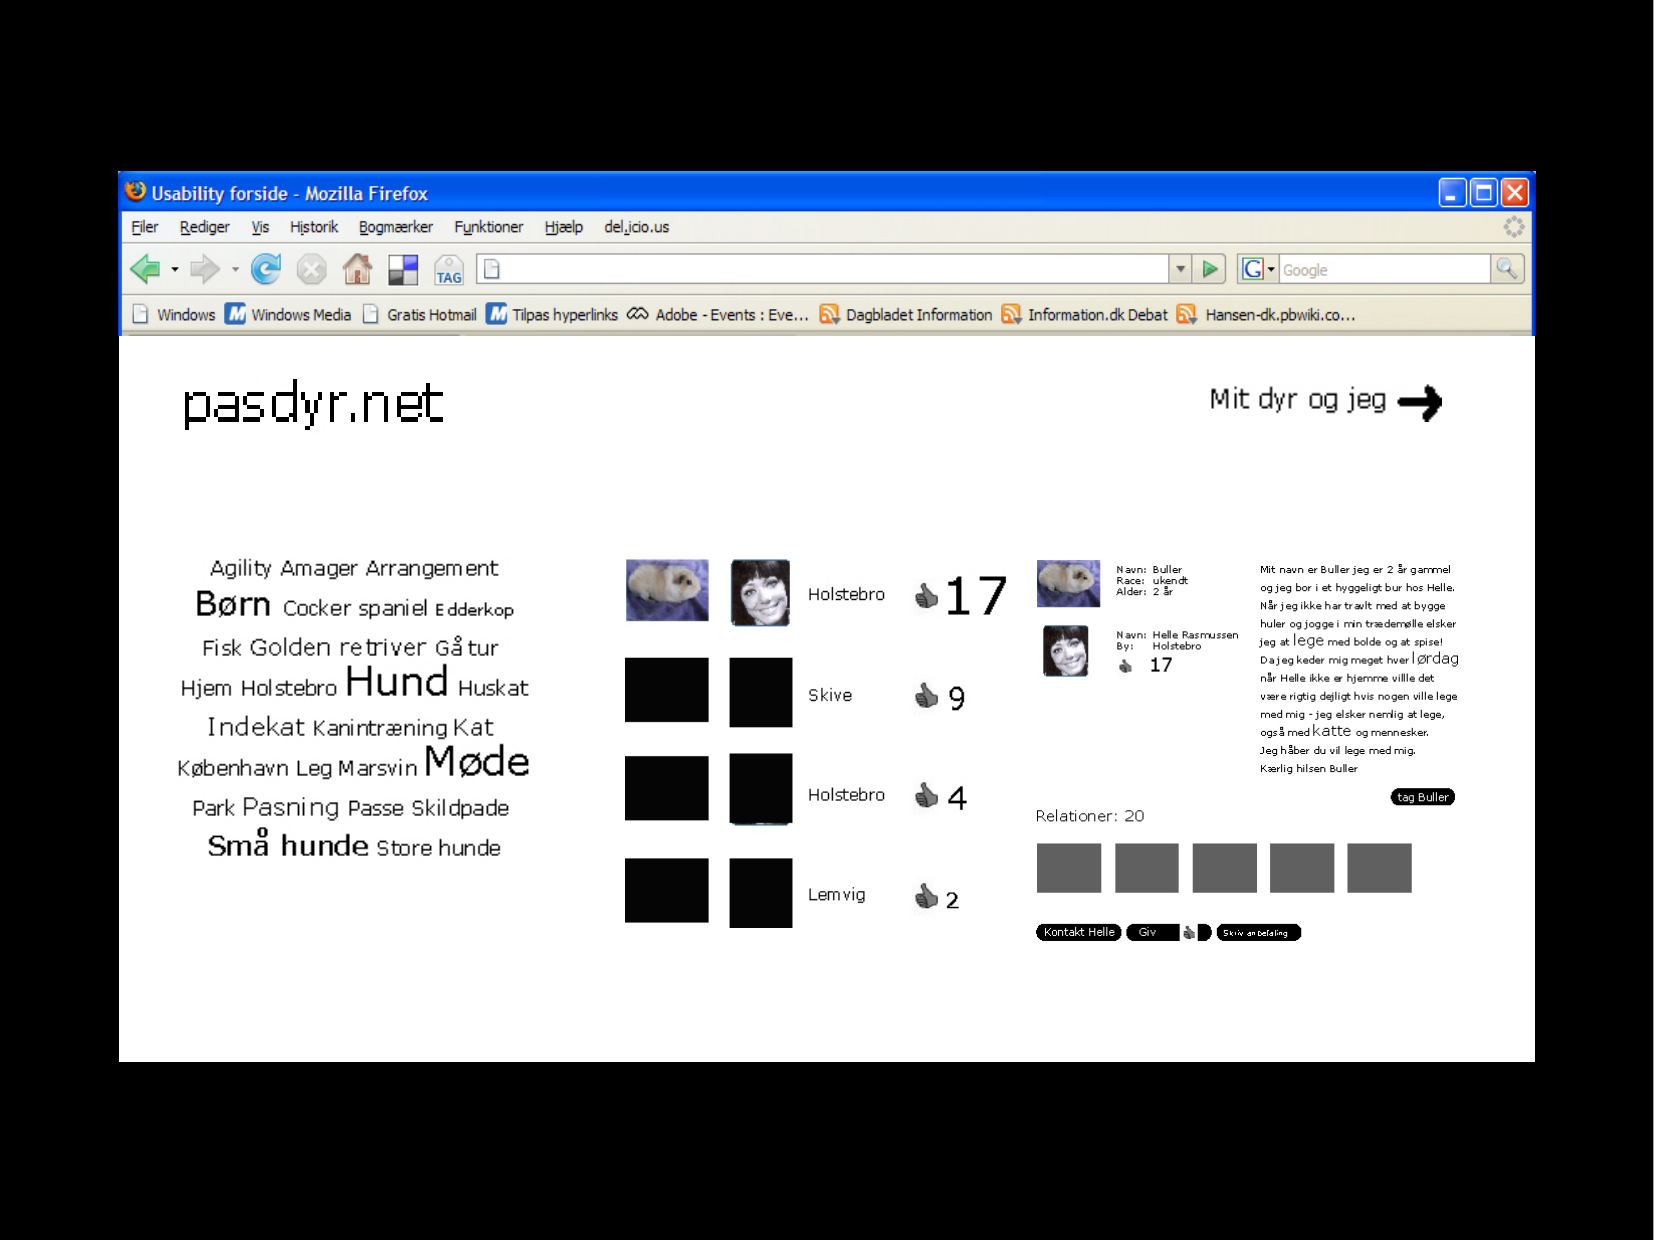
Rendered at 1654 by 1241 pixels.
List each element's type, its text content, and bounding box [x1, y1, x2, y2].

picture [1036, 560, 1464, 945]
picture [177, 371, 443, 435]
picture [1210, 383, 1442, 422]
text_box pasdyr.net [118, 336, 1536, 1063]
picture [118, 171, 1536, 336]
picture [176, 556, 532, 886]
picture [625, 557, 1010, 928]
